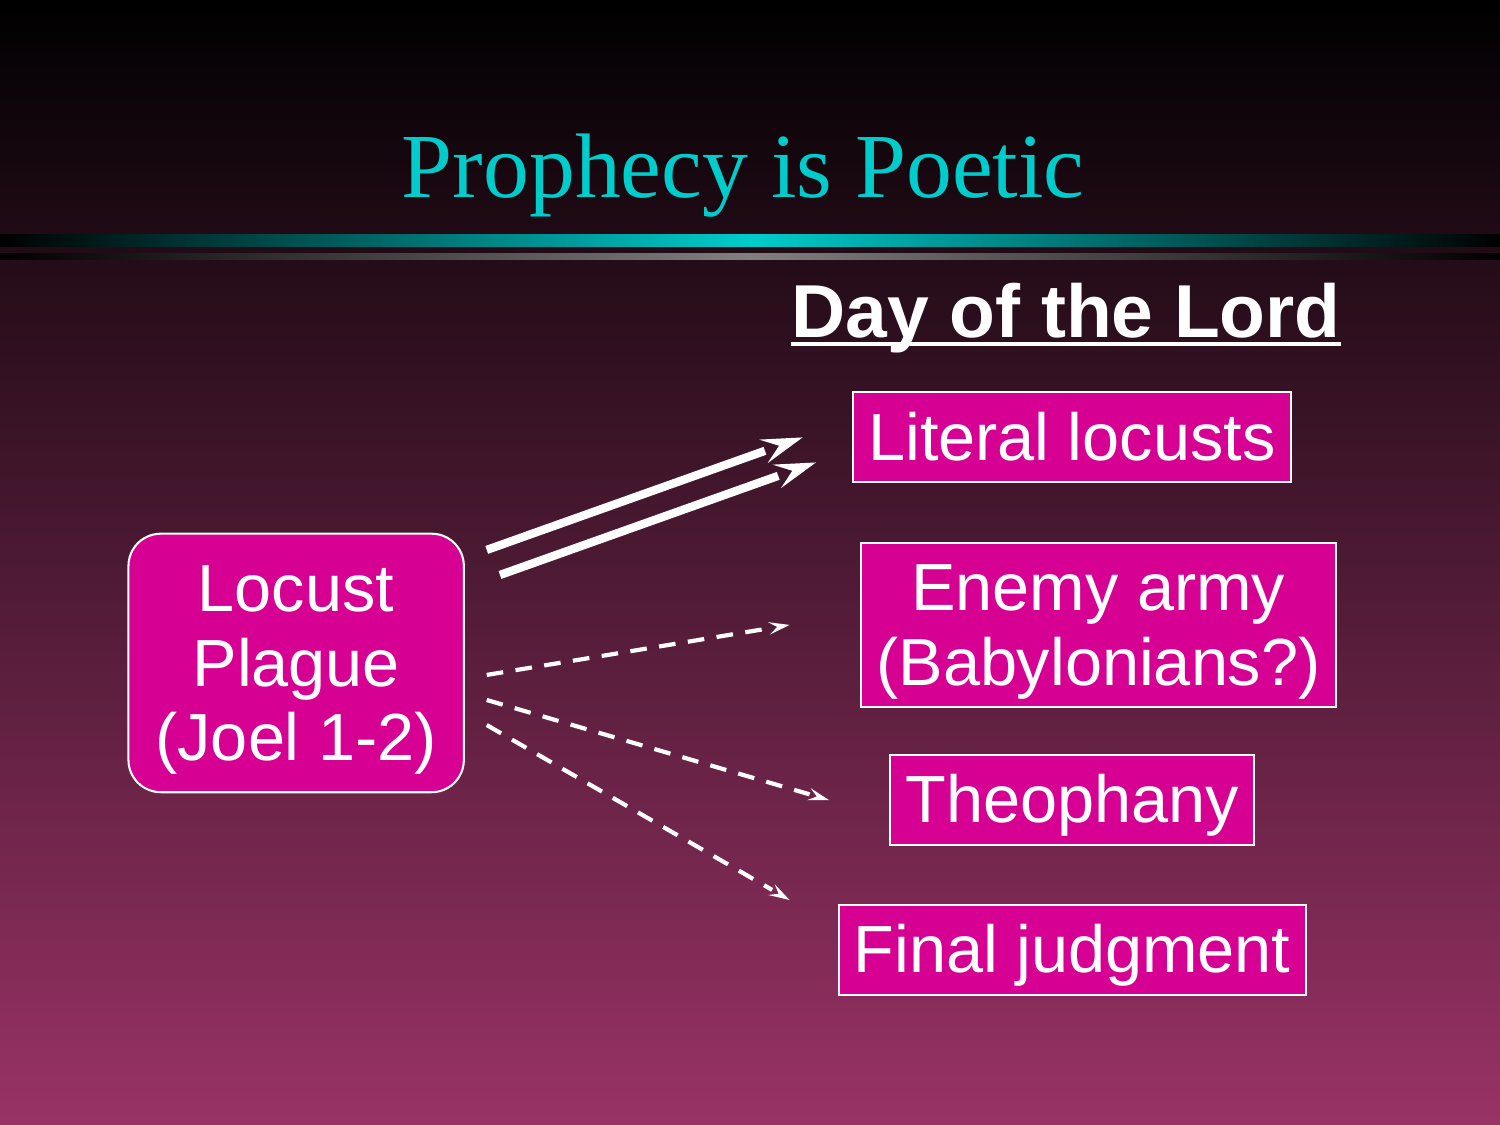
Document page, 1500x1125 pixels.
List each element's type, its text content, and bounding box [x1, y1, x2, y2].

text_box Literal locusts [853, 392, 1292, 483]
text_box Locust Plague (Joel 1-2) [128, 533, 464, 793]
text_box Final judgment [838, 904, 1306, 995]
text_box Enemy army (Babylonians?) [861, 542, 1337, 708]
title Prophecy is Poetic [99, 37, 1388, 225]
text_box Theophany [890, 754, 1254, 845]
text_box Day of the Lord [776, 262, 1450, 362]
